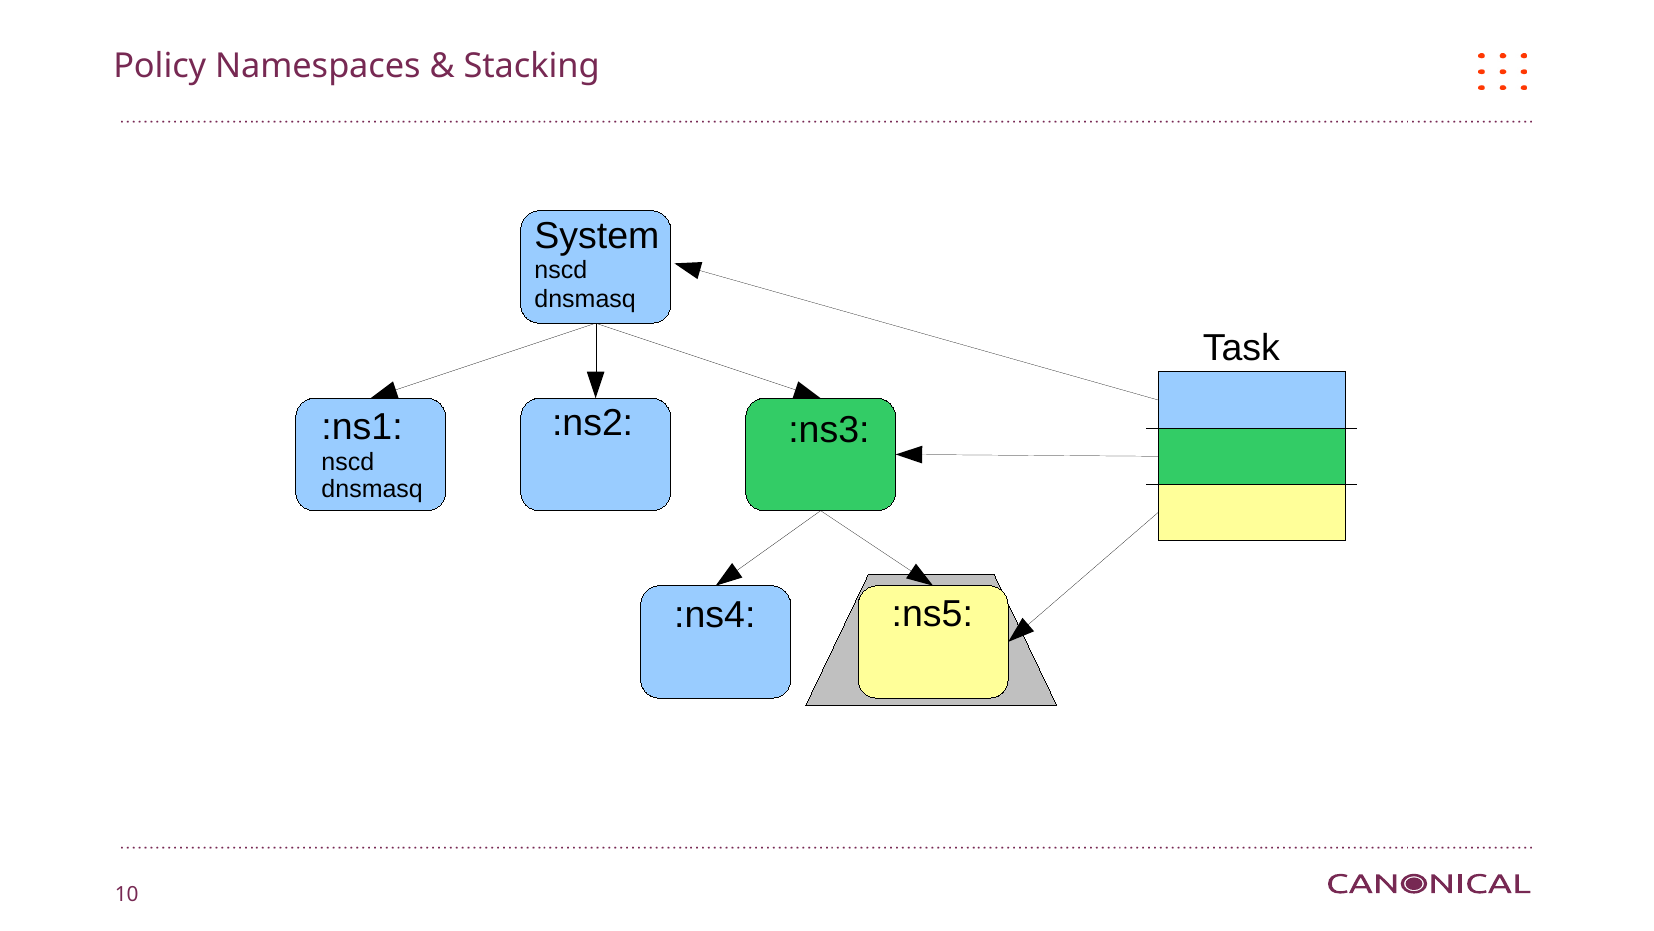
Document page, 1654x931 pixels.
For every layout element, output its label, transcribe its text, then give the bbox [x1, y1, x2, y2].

text_box :ns4: [659, 585, 771, 643]
text_box [805, 574, 1057, 706]
text_box :ns1: nscd dnsmasq [306, 397, 439, 511]
text_box Task [1188, 319, 1295, 376]
picture [111, 119, 1533, 124]
text_box :ns2: [537, 394, 649, 452]
picture [1478, 53, 1527, 90]
text_box [520, 398, 671, 511]
text_box [640, 585, 791, 699]
text_box [529, 320, 663, 324]
picture [111, 845, 1533, 851]
text_box [439, 402, 446, 507]
text_box [1158, 371, 1346, 541]
text_box [745, 398, 896, 511]
text_box :ns3: [773, 401, 885, 459]
title Policy Namespaces & Stacking [113, 48, 1382, 81]
text_box :ns5: [876, 585, 988, 642]
text_box System nscd dnsmasq [519, 206, 675, 320]
text_box [295, 400, 306, 509]
